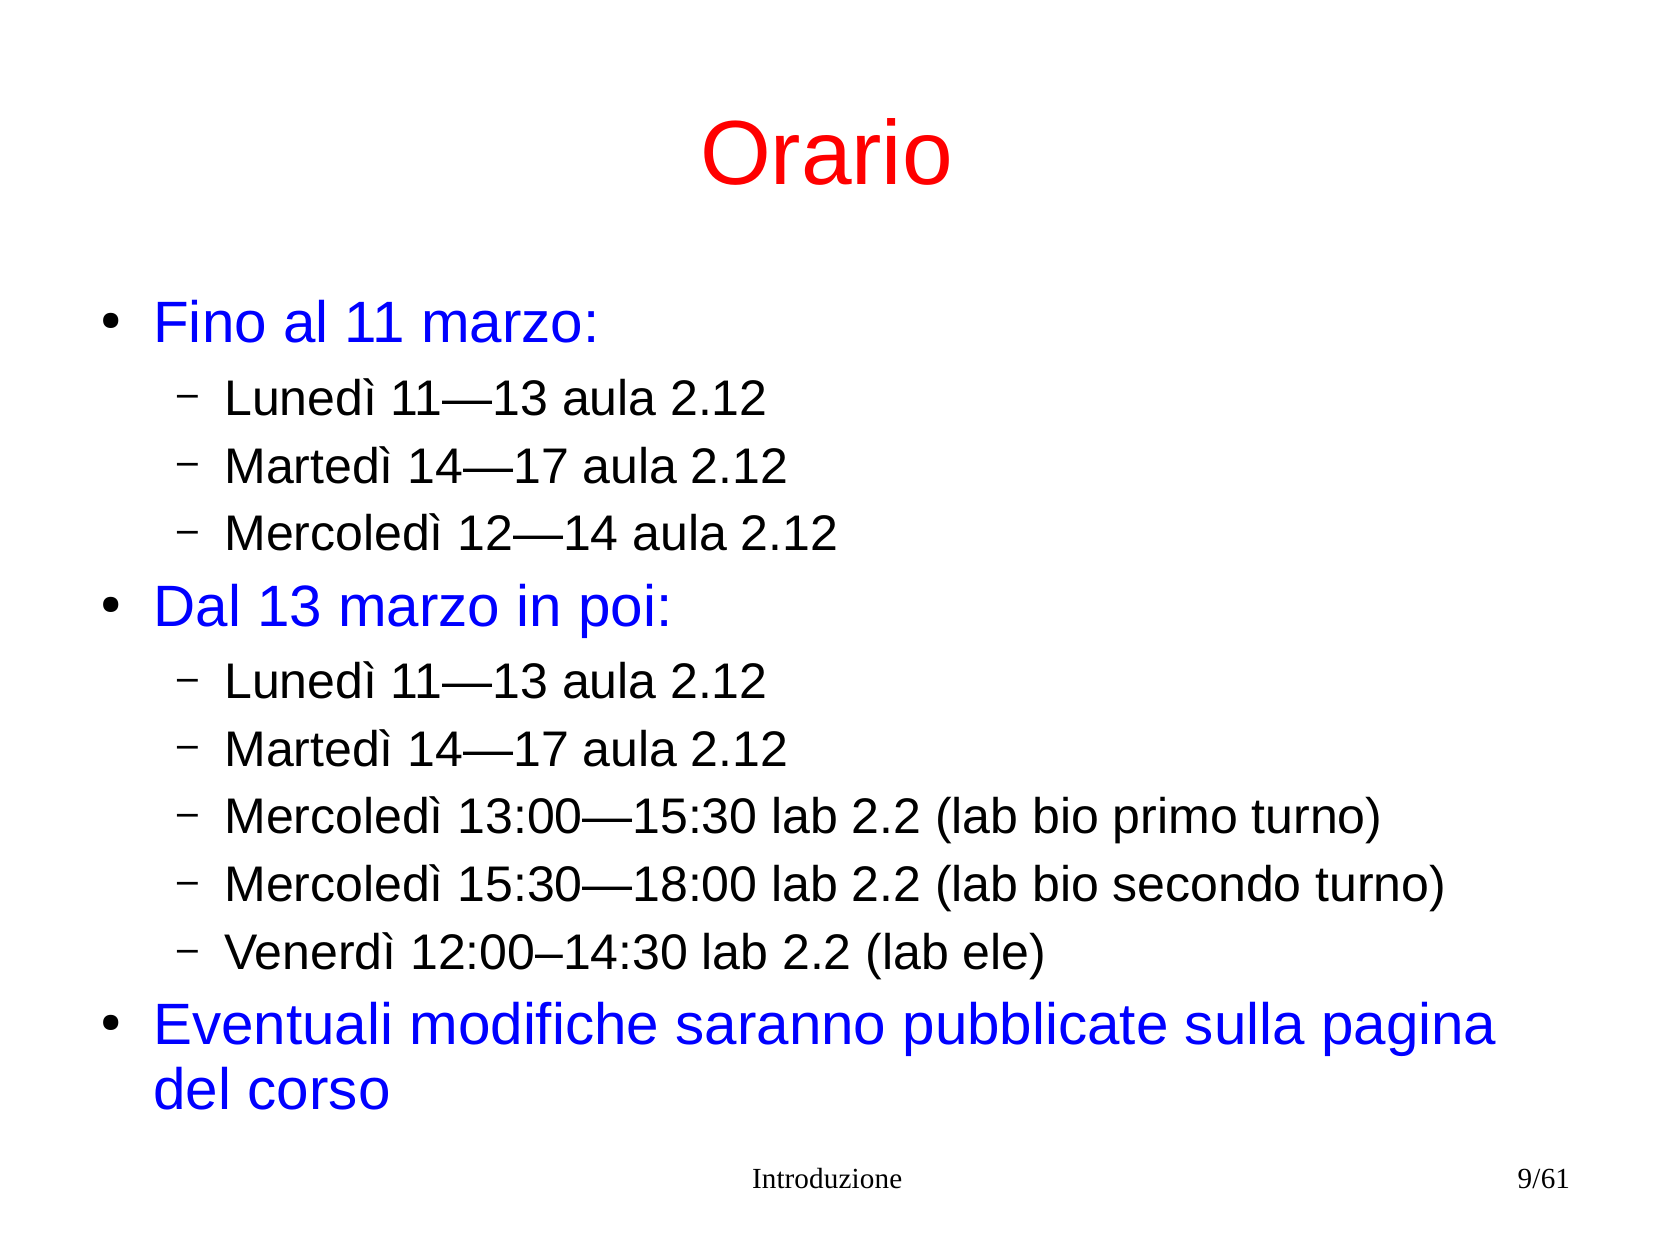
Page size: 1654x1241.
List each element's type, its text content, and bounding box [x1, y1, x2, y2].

list Fino al 11 marzo: Lunedì 11—13 aula 2.12 Martedì 14—17 aula 2.12 Mercoledì 12—14 aula 2.12 Dal 13 marzo in poi: Lunedì 11—13 aula 2.12 Martedì 14—17 aula 2.12 Mercoledì 13:00—15:30 lab 2.2 (lab bio primo turno) Mercoledì 15:30—18:00 lab 2.2 (lab bio secondo turno) Venerdì 12:00–14:30 lab 2.2 (lab ele) Eventuali modifiche saranno pubblicate sulla pagina del corso [82, 290, 1571, 1126]
title Orario [82, 49, 1571, 257]
